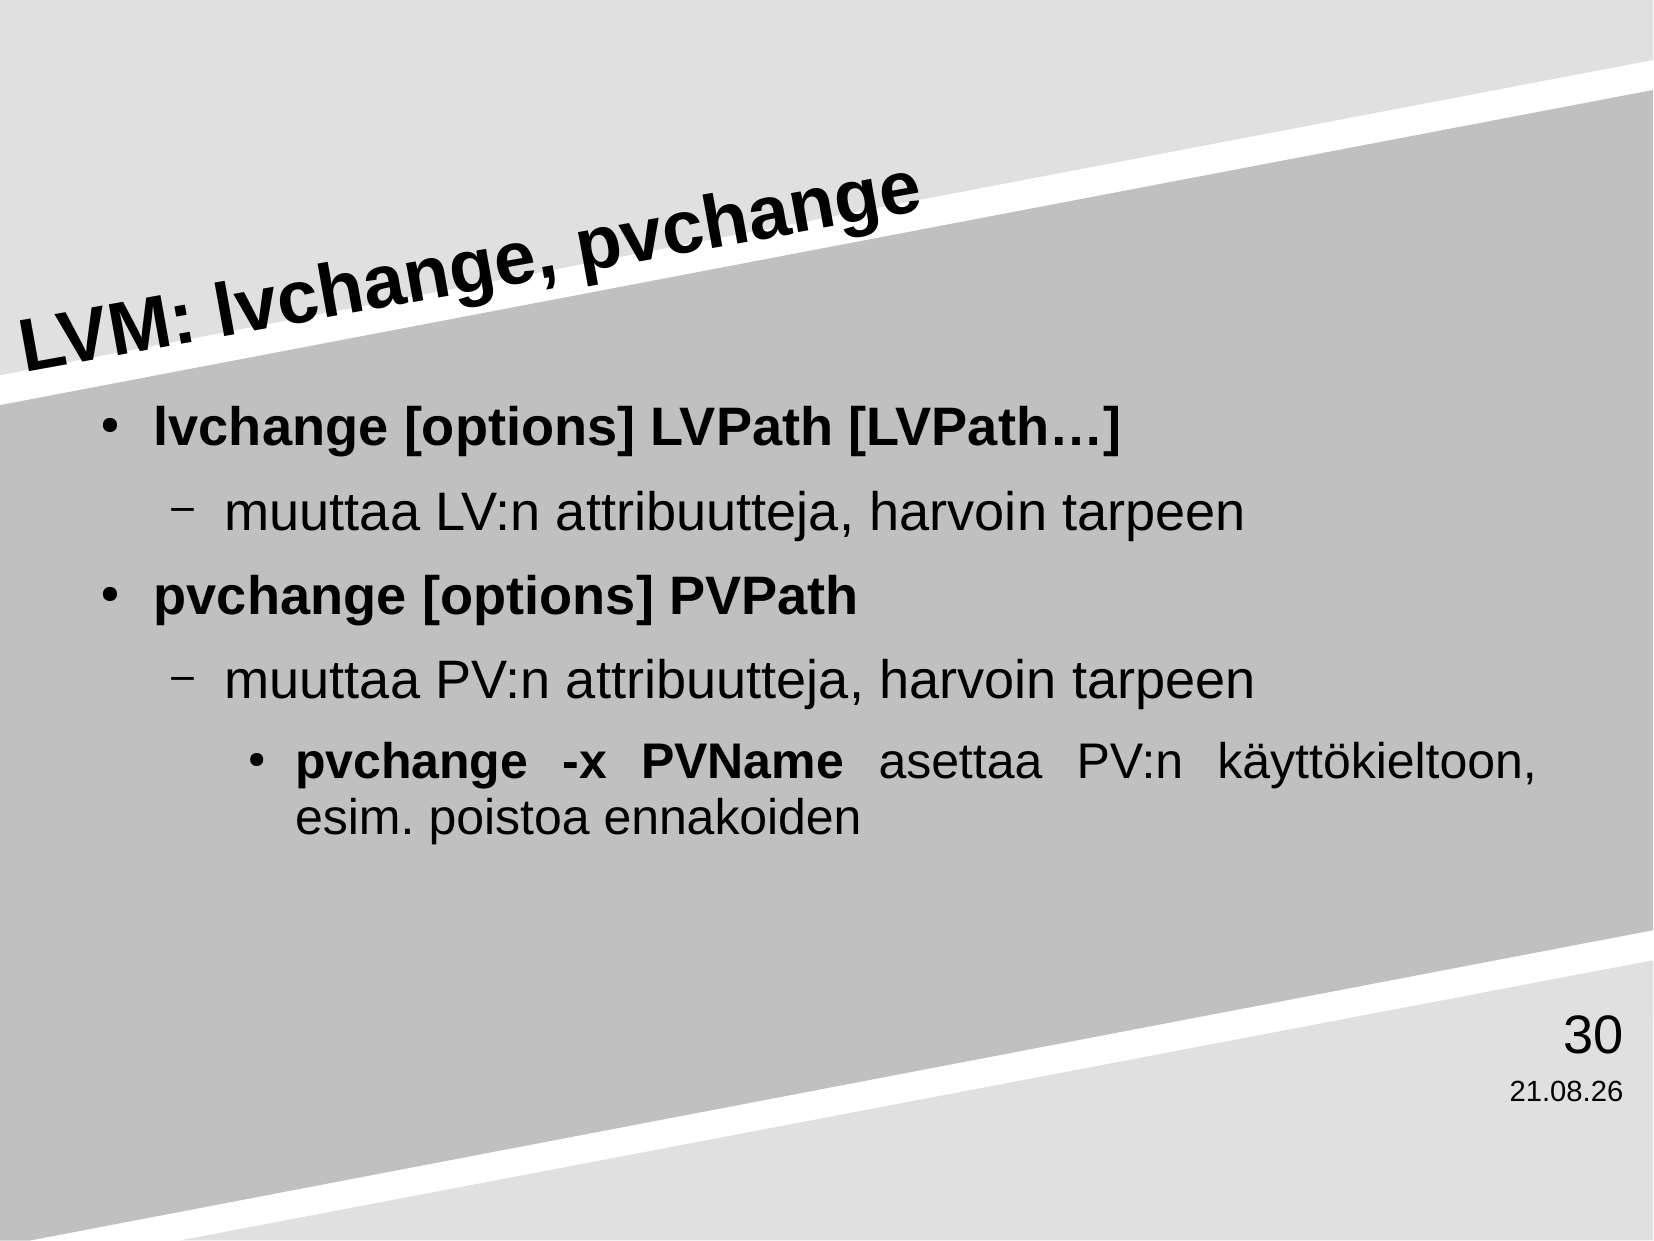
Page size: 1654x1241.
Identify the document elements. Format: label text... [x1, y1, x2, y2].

list lvchange [options] LVPath [LVPath…] muuttaa LV:n attribuutteja, harvoin tarpeen pvchange [options] PVPath muuttaa PV:n attribuutteja, harvoin tarpeen pvchange -x PVName asettaa PV:n käyttökieltoon, esim. poistoa ennakoiden [82, 396, 1538, 1117]
title LVM: lvchange, pvchange [0, 0, 1522, 455]
